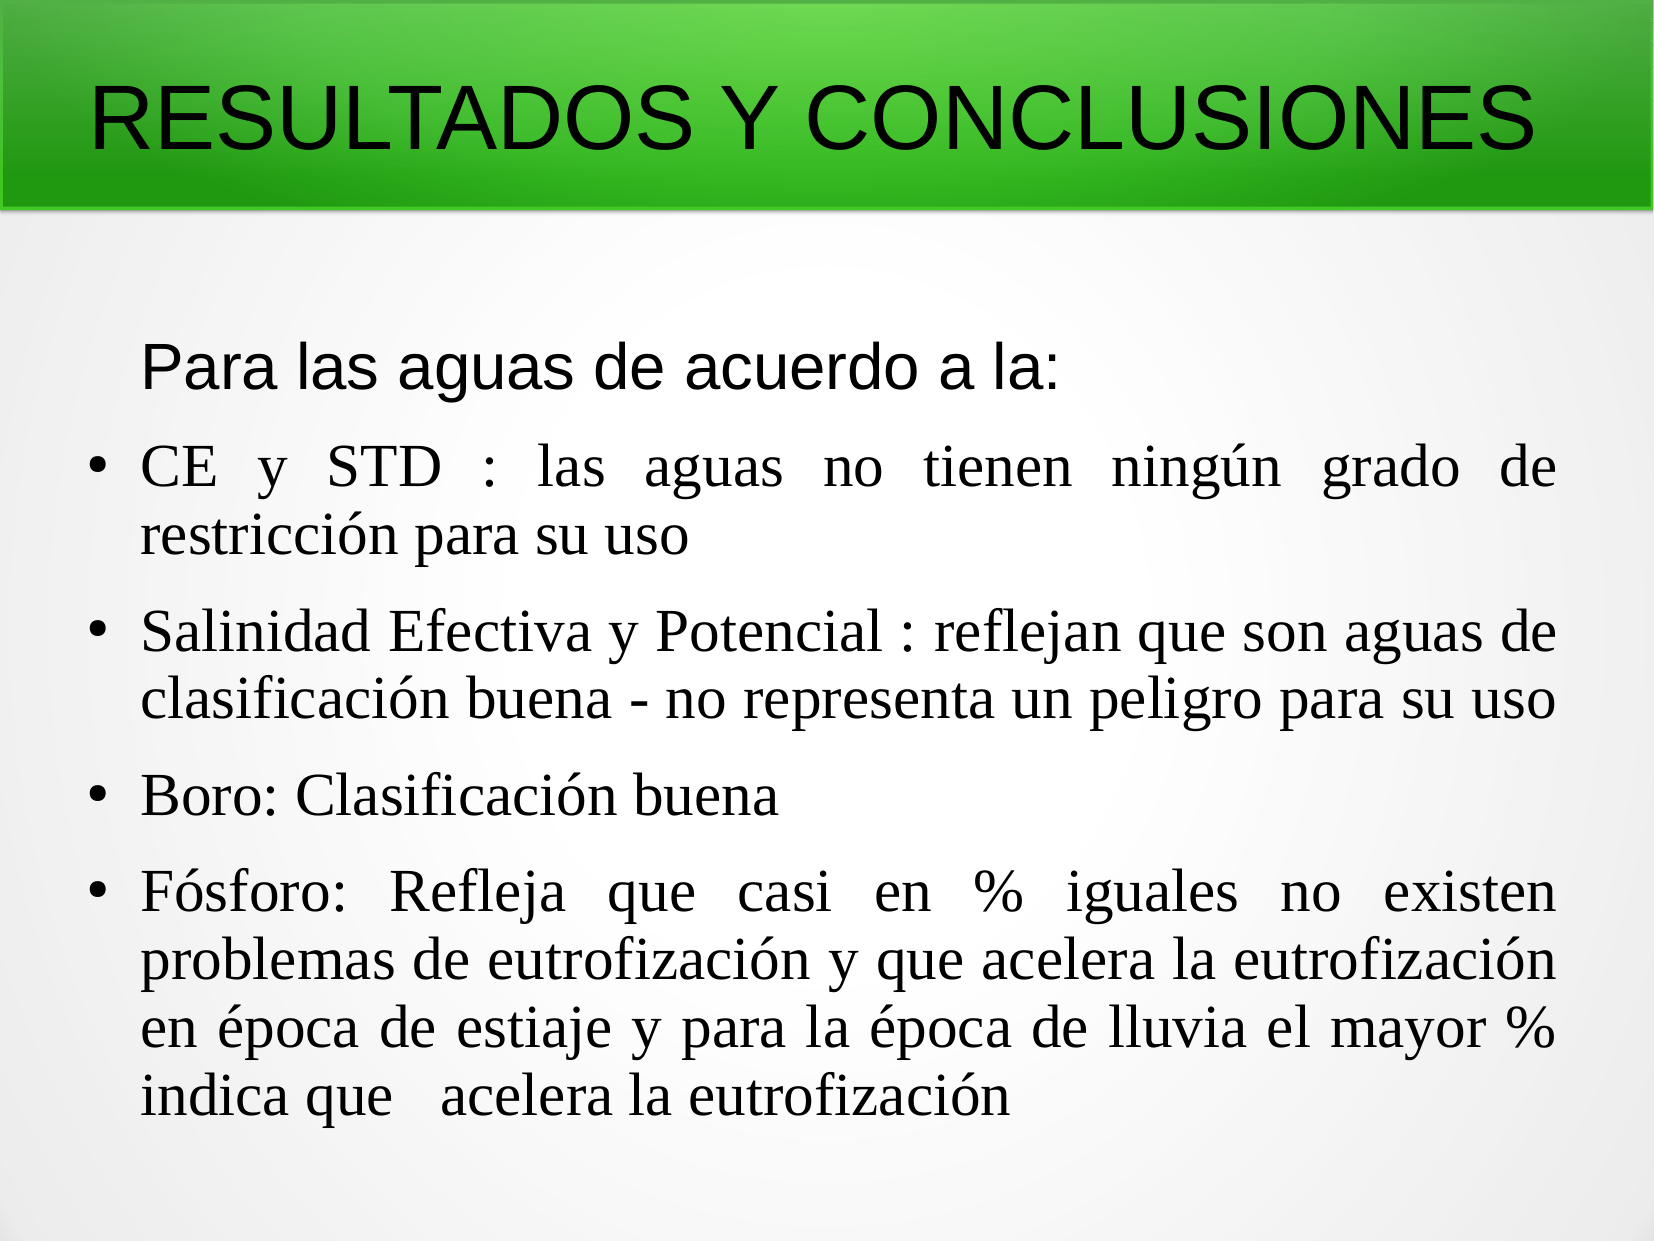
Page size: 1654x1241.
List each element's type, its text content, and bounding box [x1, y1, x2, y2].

list Para las aguas de acuerdo a la: CE y STD : las aguas no tienen ningún grado de restricción para su uso Salinidad Efectiva y Potencial : reflejan que son aguas de clasificación buena - no representa un peligro para su uso Boro: Clasificación buena Fósforo: Refleja que casi en % iguales no existen problemas de eutrofización y que acelera la eutrofización en época de estiaje y para la época de lluvia el mayor % indica que acelera la eutrofización [70, 330, 1560, 1182]
title RESULTADOS Y CONCLUSIONES [82, 47, 1571, 189]
